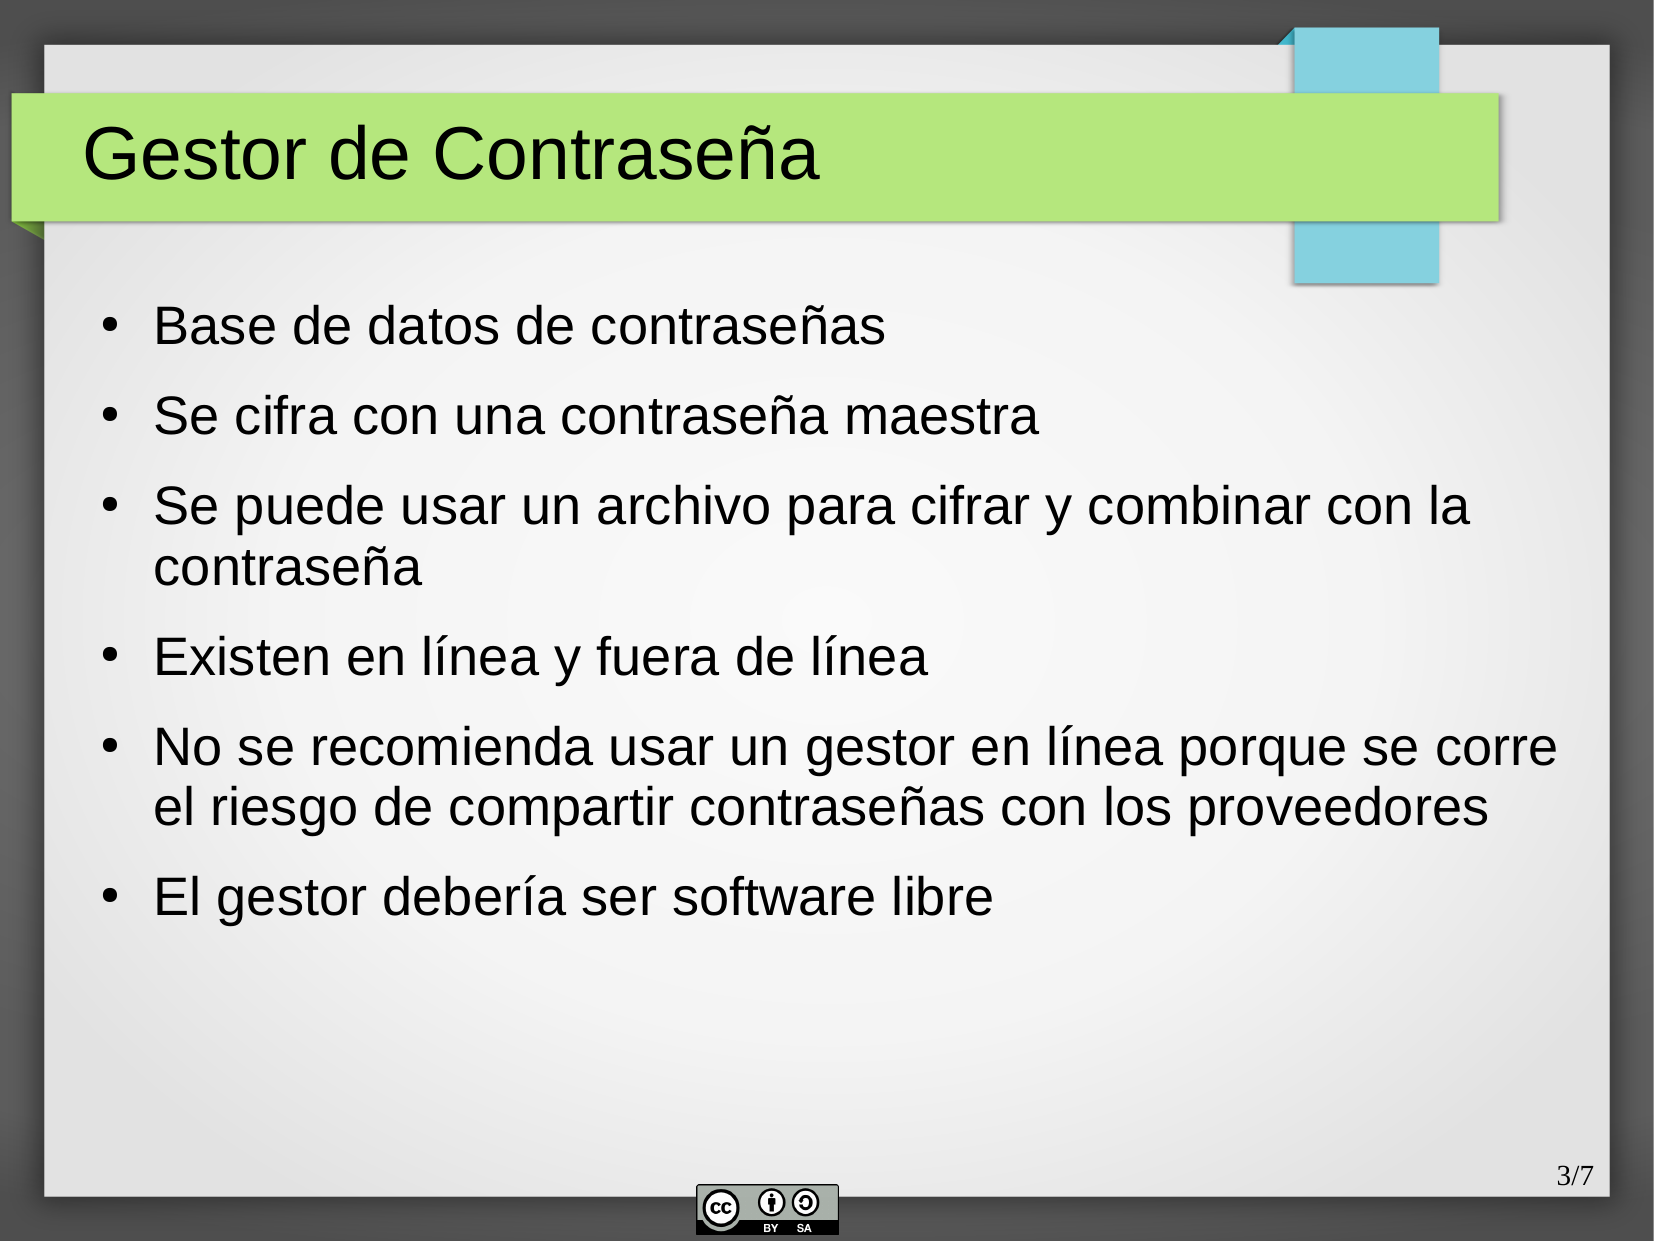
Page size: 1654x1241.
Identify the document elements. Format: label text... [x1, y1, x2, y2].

list Base de datos de contraseñas Se cifra con una contraseña maestra Se puede usar un archivo para cifrar y combinar con la contraseña Existen en línea y fuera de línea No se recomienda usar un gestor en línea porque se corre el riesgo de compartir contraseñas con los proveedores El gestor debería ser software libre [82, 295, 1571, 1015]
picture [0, 0, 1654, 1241]
title Gestor de Contraseña [82, 94, 1264, 213]
